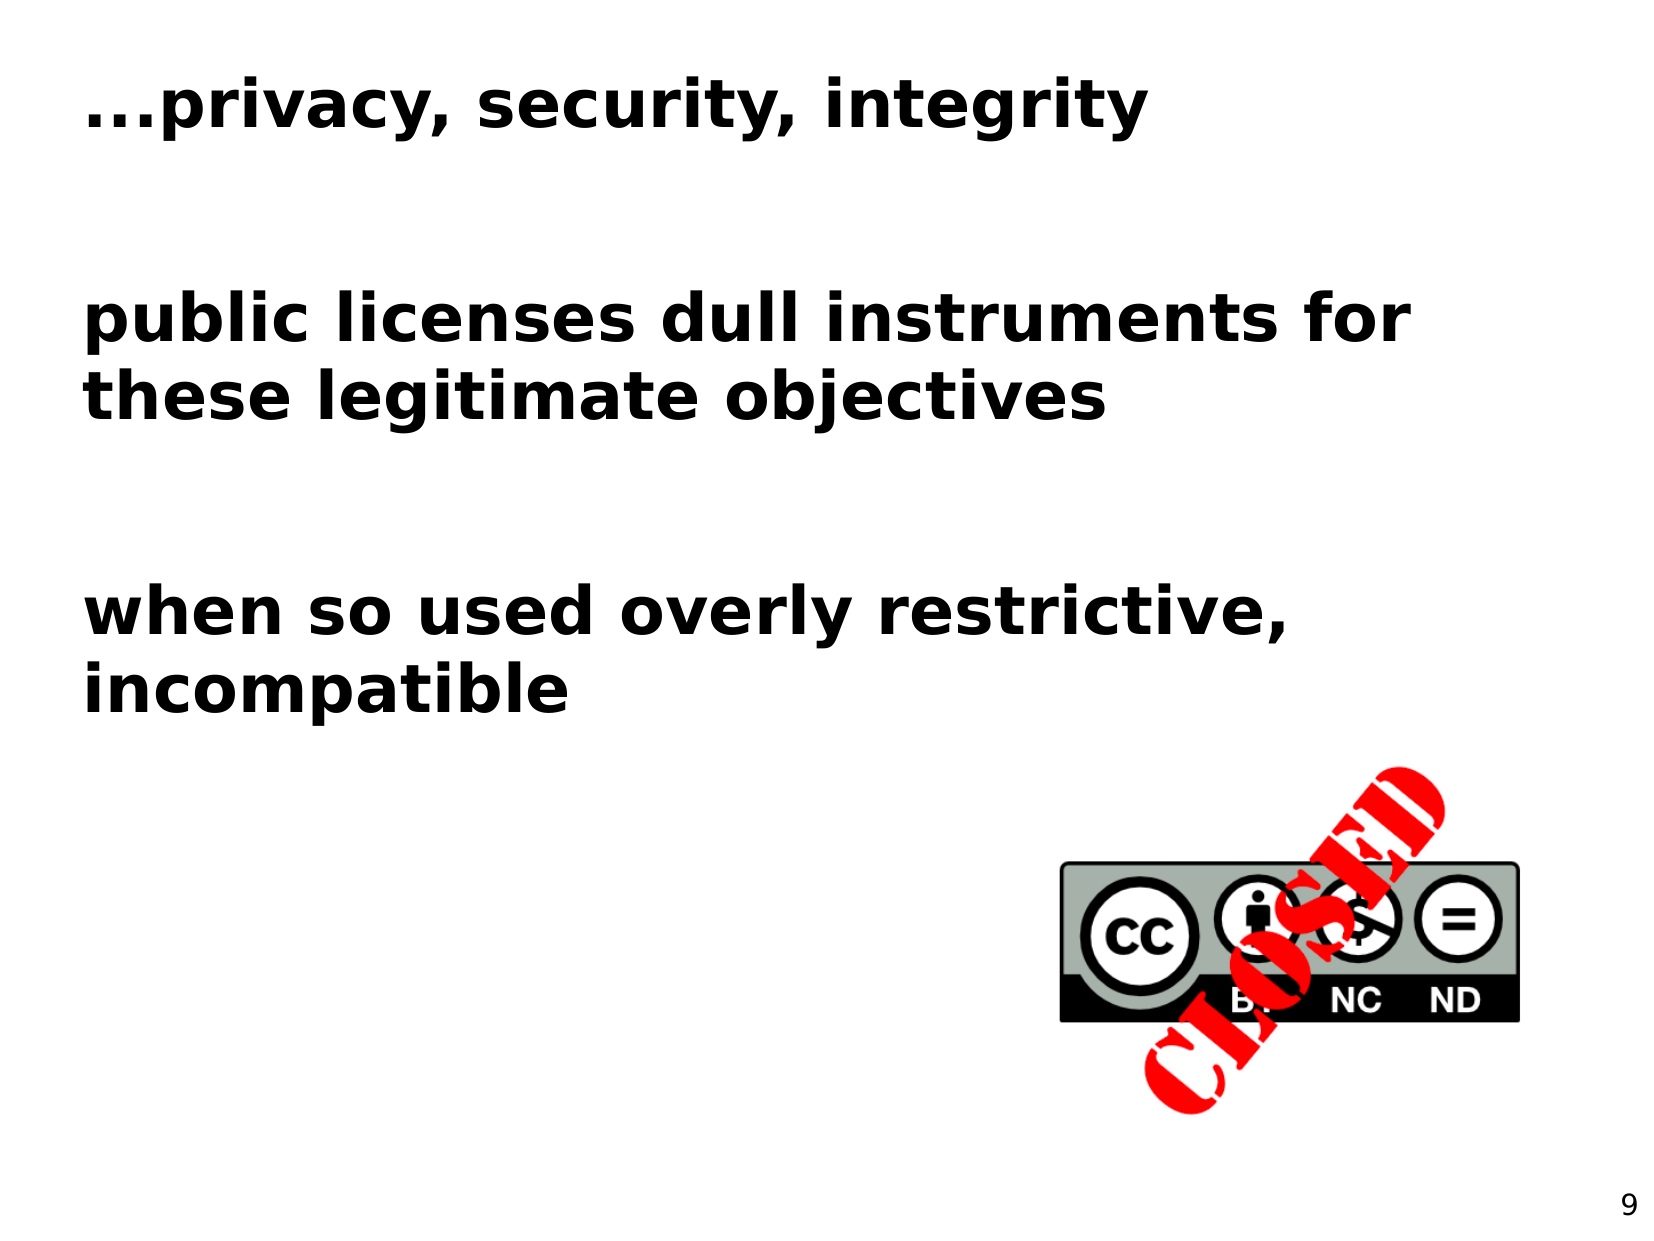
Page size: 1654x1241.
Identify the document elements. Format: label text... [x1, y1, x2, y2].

list ...privacy, security, integrity public licenses dull instruments for these legitimate objectives when so used overly restrictive, incompatible [82, 65, 1571, 1062]
picture [1005, 657, 1576, 1228]
